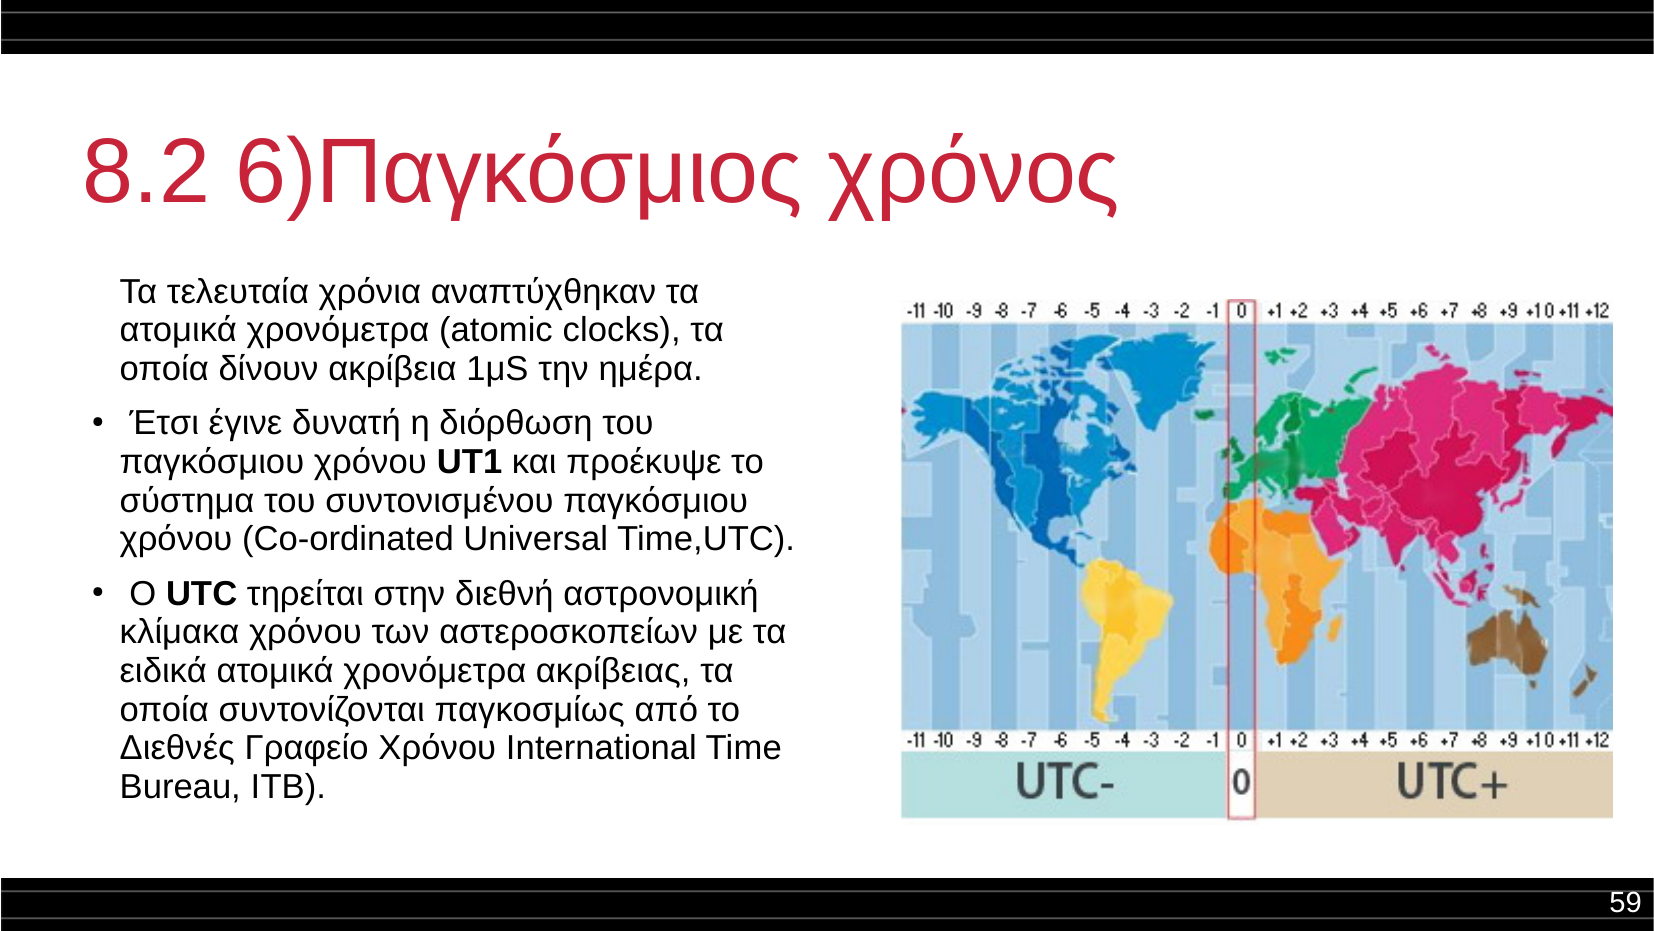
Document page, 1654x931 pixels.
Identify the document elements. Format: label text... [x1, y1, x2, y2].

picture [1, 0, 1654, 54]
picture [1, 878, 1654, 931]
picture [900, 299, 1613, 826]
list Τα τελευταία χρόνια αναπτύχθηκαν τα ατομικά χρονόμετρα (atomic clocks), τα οποία δίνουν ακρίβεια 1μS την ημέρα. Έτσι έγινε δυνατή η διόρθωση του παγκόσμιου χρόνου UΤ1 και προέκυψε το σύστημα του συντονισμένου παγκόσμιου χρόνου (Co-ordinated Universal Time,UTC). Ο UTC τηρείται στην διεθνή αστρονομική κλίμακα χρόνου των αστεροσκοπείων με τα ειδικά ατομικά χρονόμετρα ακρίβειας, τα οποία συντονίζονται παγκοσμίως από το Διεθνές Γραφείο Χρόνου International Time Bureau, ΙΤΒ). [82, 271, 809, 826]
title 8.2 6)Παγκόσμιος χρόνος [82, 92, 1571, 249]
